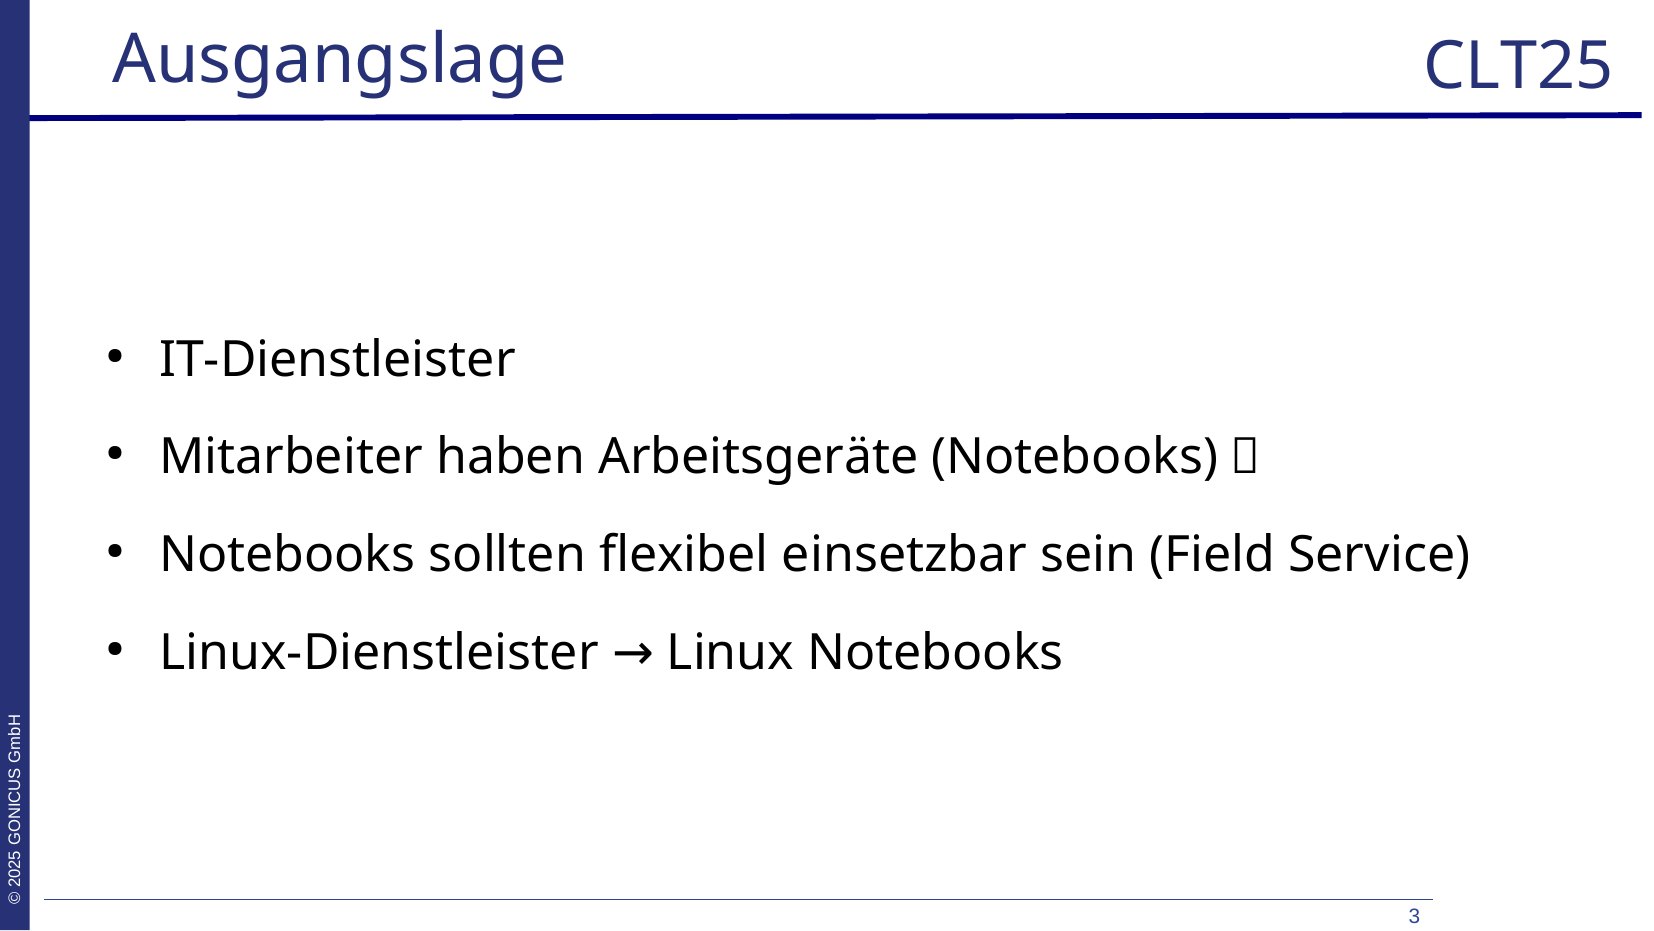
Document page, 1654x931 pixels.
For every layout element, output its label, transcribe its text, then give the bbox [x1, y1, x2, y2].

title Ausgangslage [112, 0, 1525, 134]
list IT-Dienstleister Mitarbeiter haben Arbeitsgeräte (Notebooks) 🤯 Notebooks sollten flexibel einsetzbar sein (Field Service) Linux-Dienstleister → Linux Notebooks [88, 155, 1590, 852]
